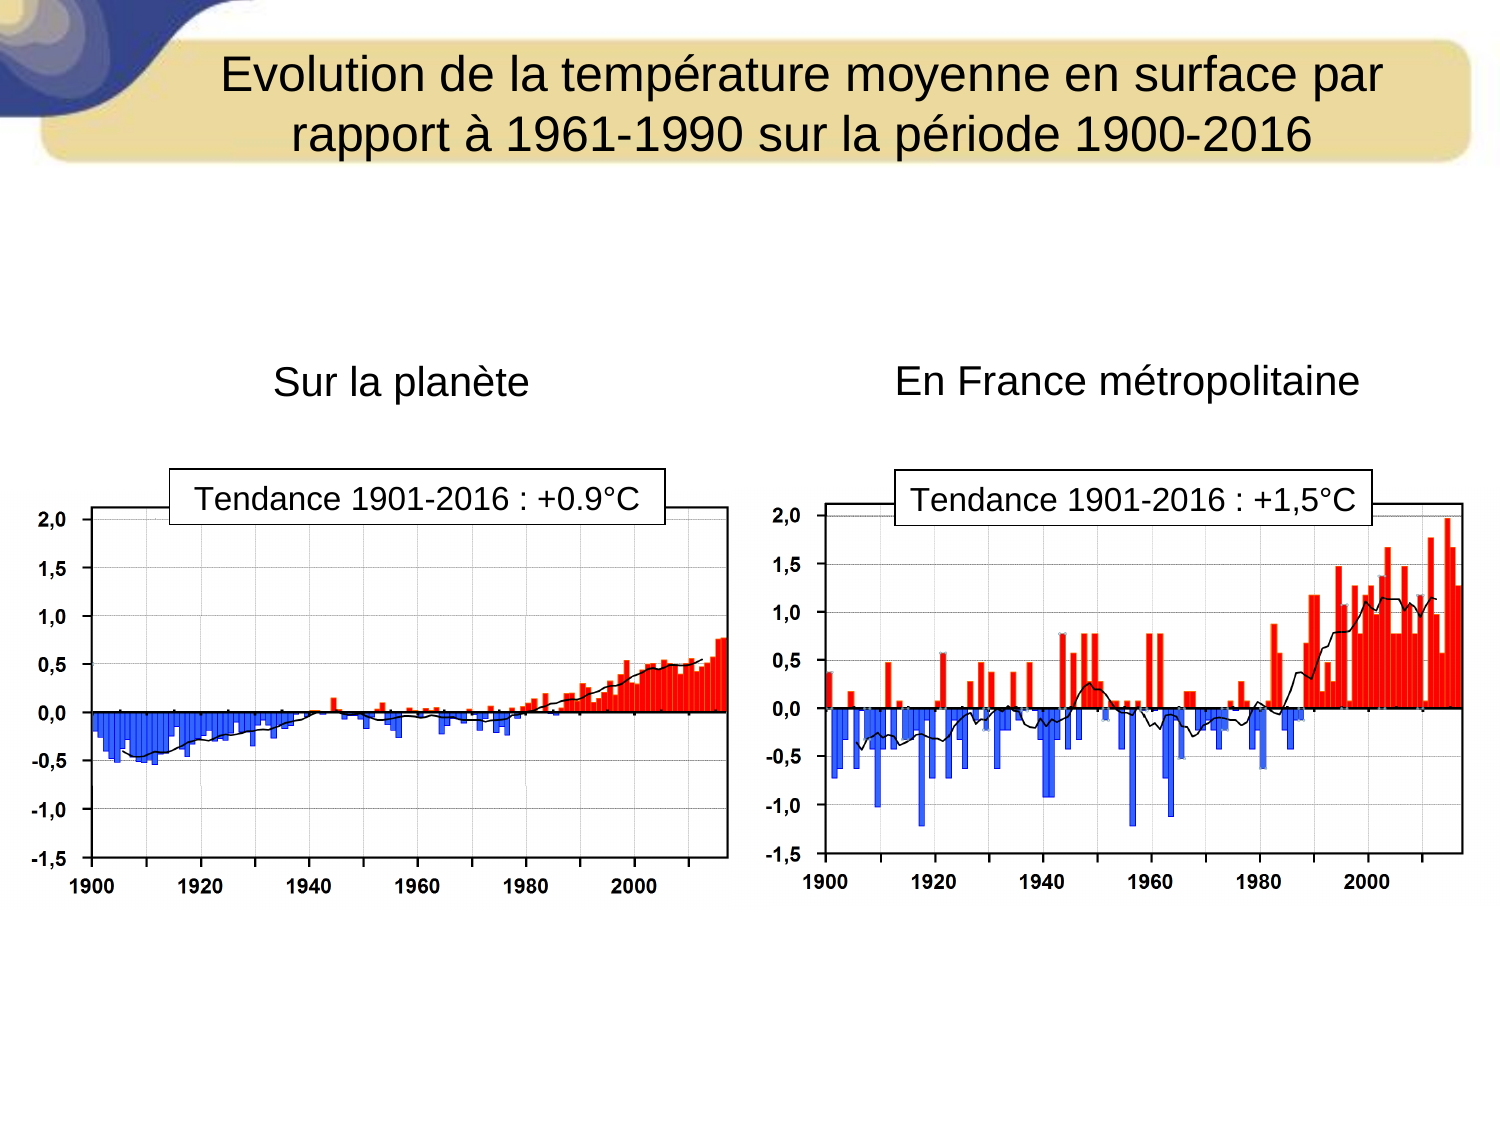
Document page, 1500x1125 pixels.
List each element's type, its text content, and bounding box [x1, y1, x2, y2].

picture [0, 0, 1500, 1125]
text_box Tendance 1901-2016 : +0.9°C [169, 469, 665, 525]
text_box Sur la planète [76, 346, 727, 413]
text_box En France métropolitaine [809, 346, 1447, 412]
title Evolution de la température moyenne en surface par rapport à 1961-1990 sur la période 1900-2016 [135, 54, 1471, 149]
text_box Tendance 1901-2016 : +1,5°C [895, 470, 1372, 526]
